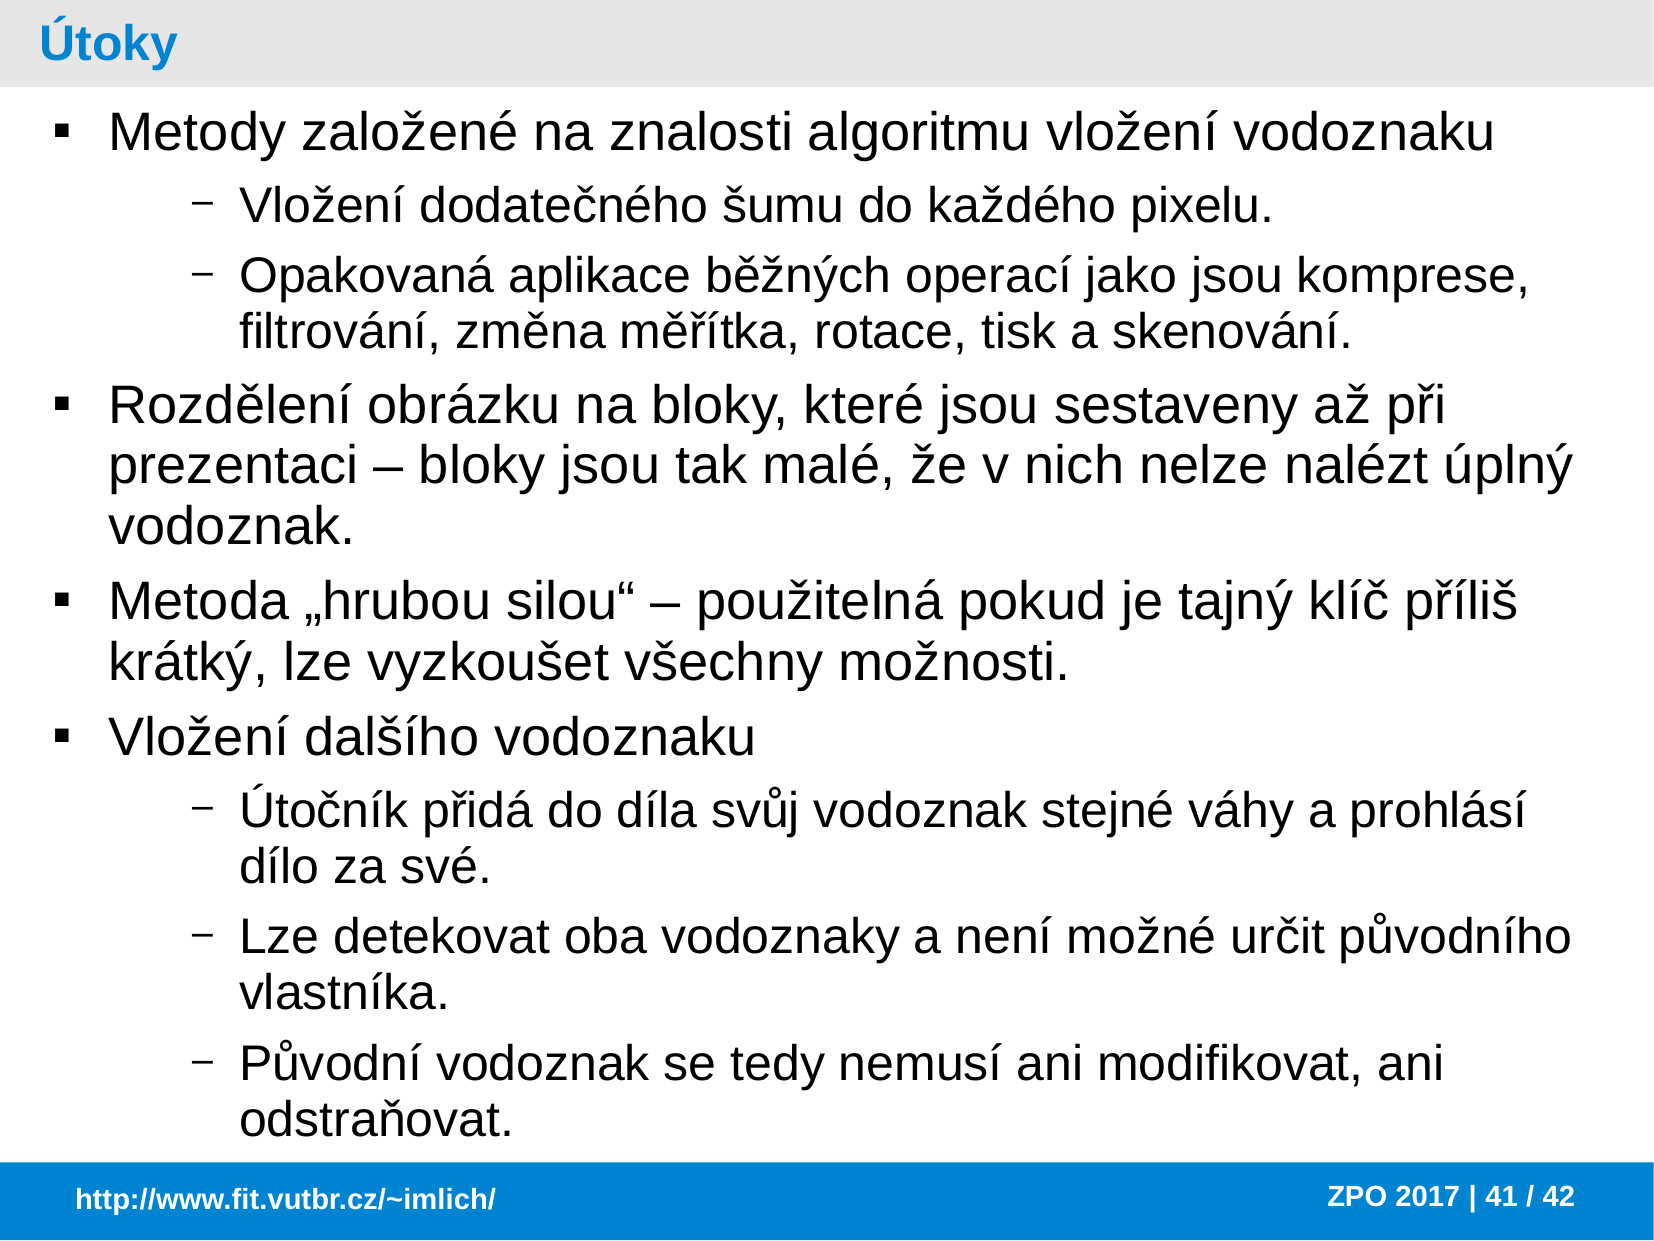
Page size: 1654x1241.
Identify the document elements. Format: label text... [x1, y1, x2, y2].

list Metody založené na znalosti algoritmu vložení vodoznaku Vložení dodatečného šumu do každého pixelu. Opakovaná aplikace běžných operací jako jsou komprese, filtrování, změna měřítka, rotace, tisk a skenování. Rozdělení obrázku na bloky, které jsou sestaveny až při prezentaci – bloky jsou tak malé, že v nich nelze nalézt úplný vodoznak. Metoda „hrubou silou“ – použitelná pokud je tajný klíč příliš krátký, lze vyzkoušet všechny možnosti. Vložení dalšího vodoznaku Útočník přidá do díla svůj vodoznak stejné váhy a prohlásí dílo za své. Lze detekovat oba vodoznaky a není možné určit původního vlastníka. Původní vodoznak se tedy nemusí ani modifikovat, ani odstraňovat. [37, 101, 1613, 1147]
title Útoky [39, 5, 1615, 81]
